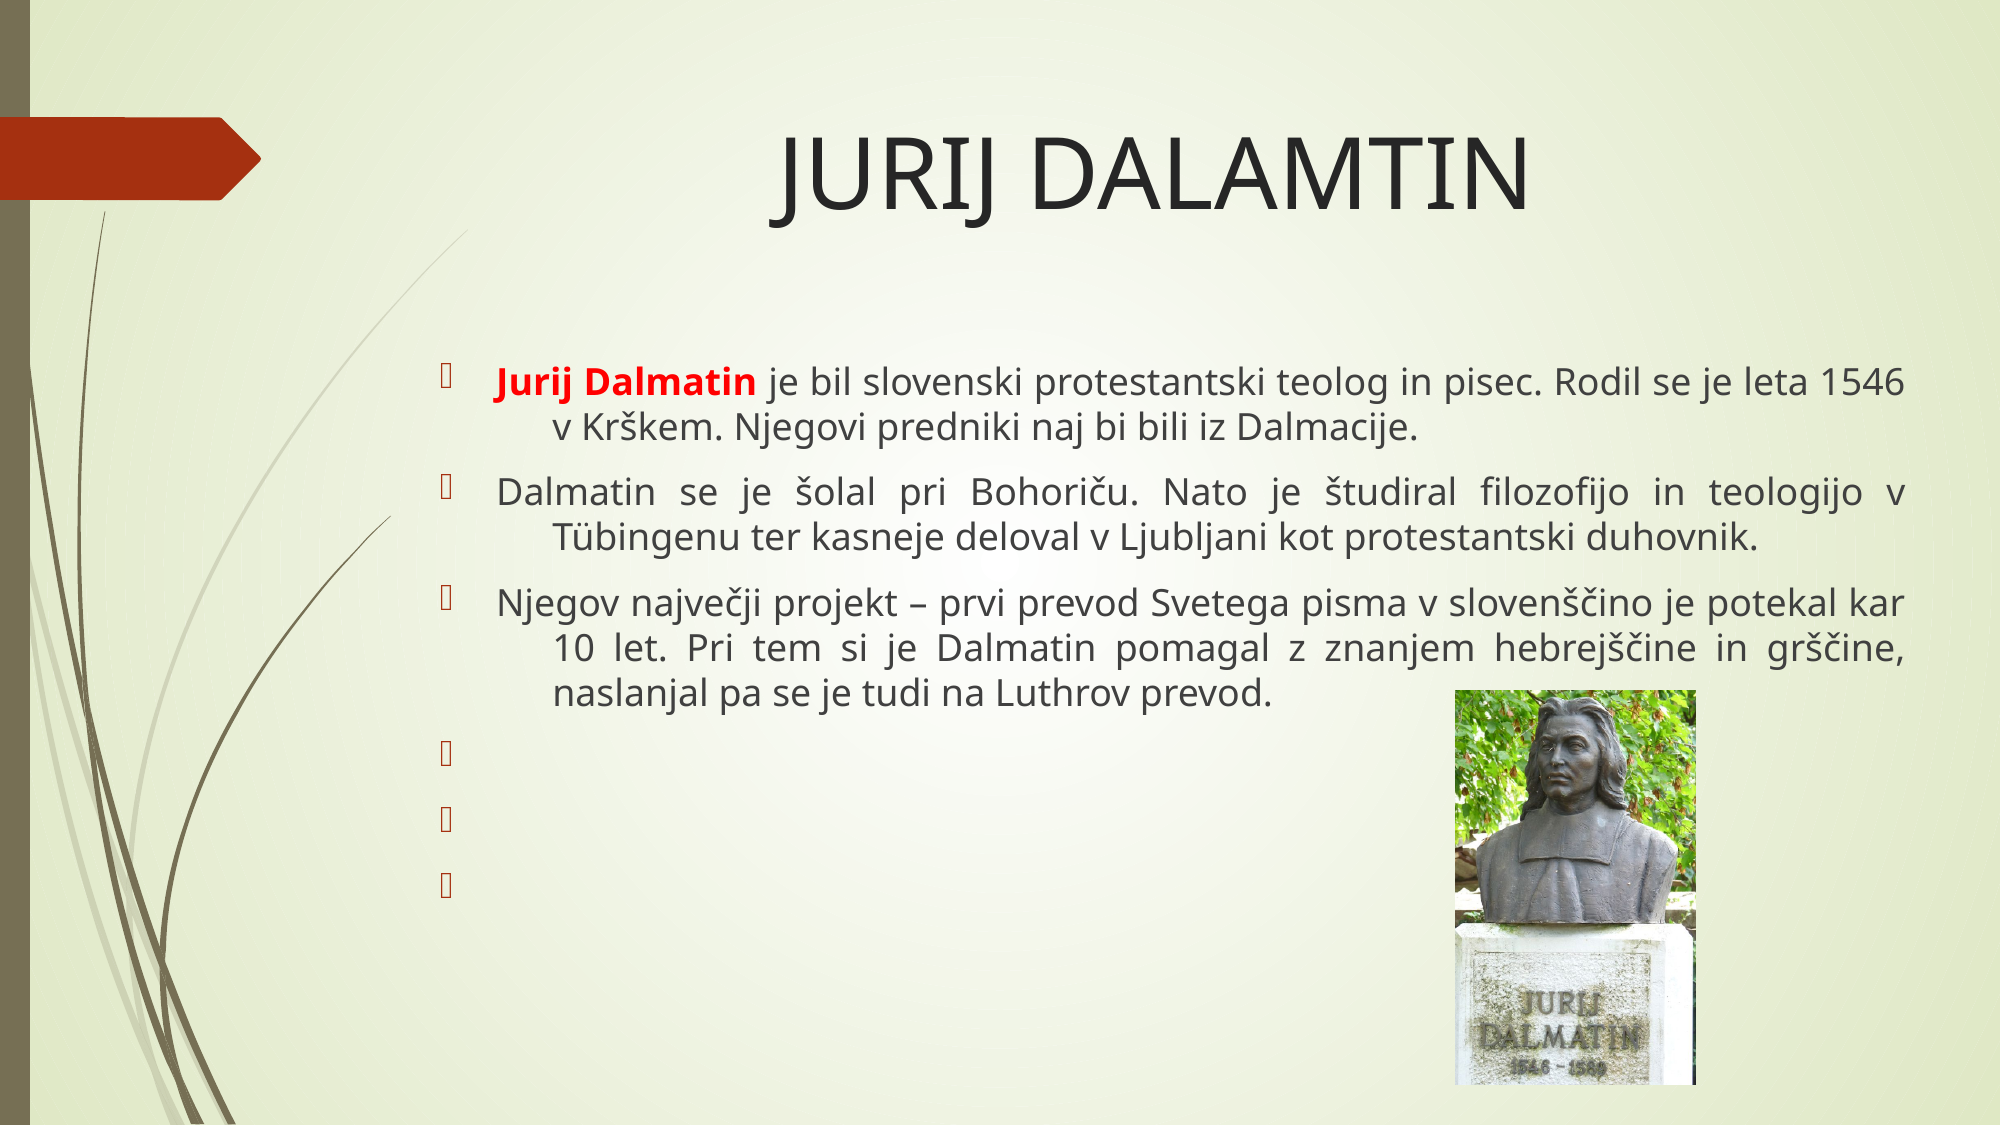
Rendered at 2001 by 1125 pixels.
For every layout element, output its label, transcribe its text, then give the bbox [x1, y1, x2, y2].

picture [1455, 690, 1696, 1085]
list Jurij Dalmatin je bil slovenski protestantski teolog in pisec. Rodil se je leta 1546 v Krškem. Njegovi predniki naj bi bili iz Dalmacije. Dalmatin se je šolal pri Bohoriču. Nato je študiral filozofijo in teologijo v Tübingenu ter kasneje deloval v Ljubljani kot protestantski duhovnik. Njegov največji projekt – prvi prevod Svetega pisma v slovenščino je potekal kar 10 let. Pri tem si je Dalmatin pomagal z znanjem hebrejščine in grščine, naslanjal pa se je tudi na Luthrov prevod. [424, 350, 1922, 1103]
title JURIJ DALAMTIN [425, 102, 1888, 313]
